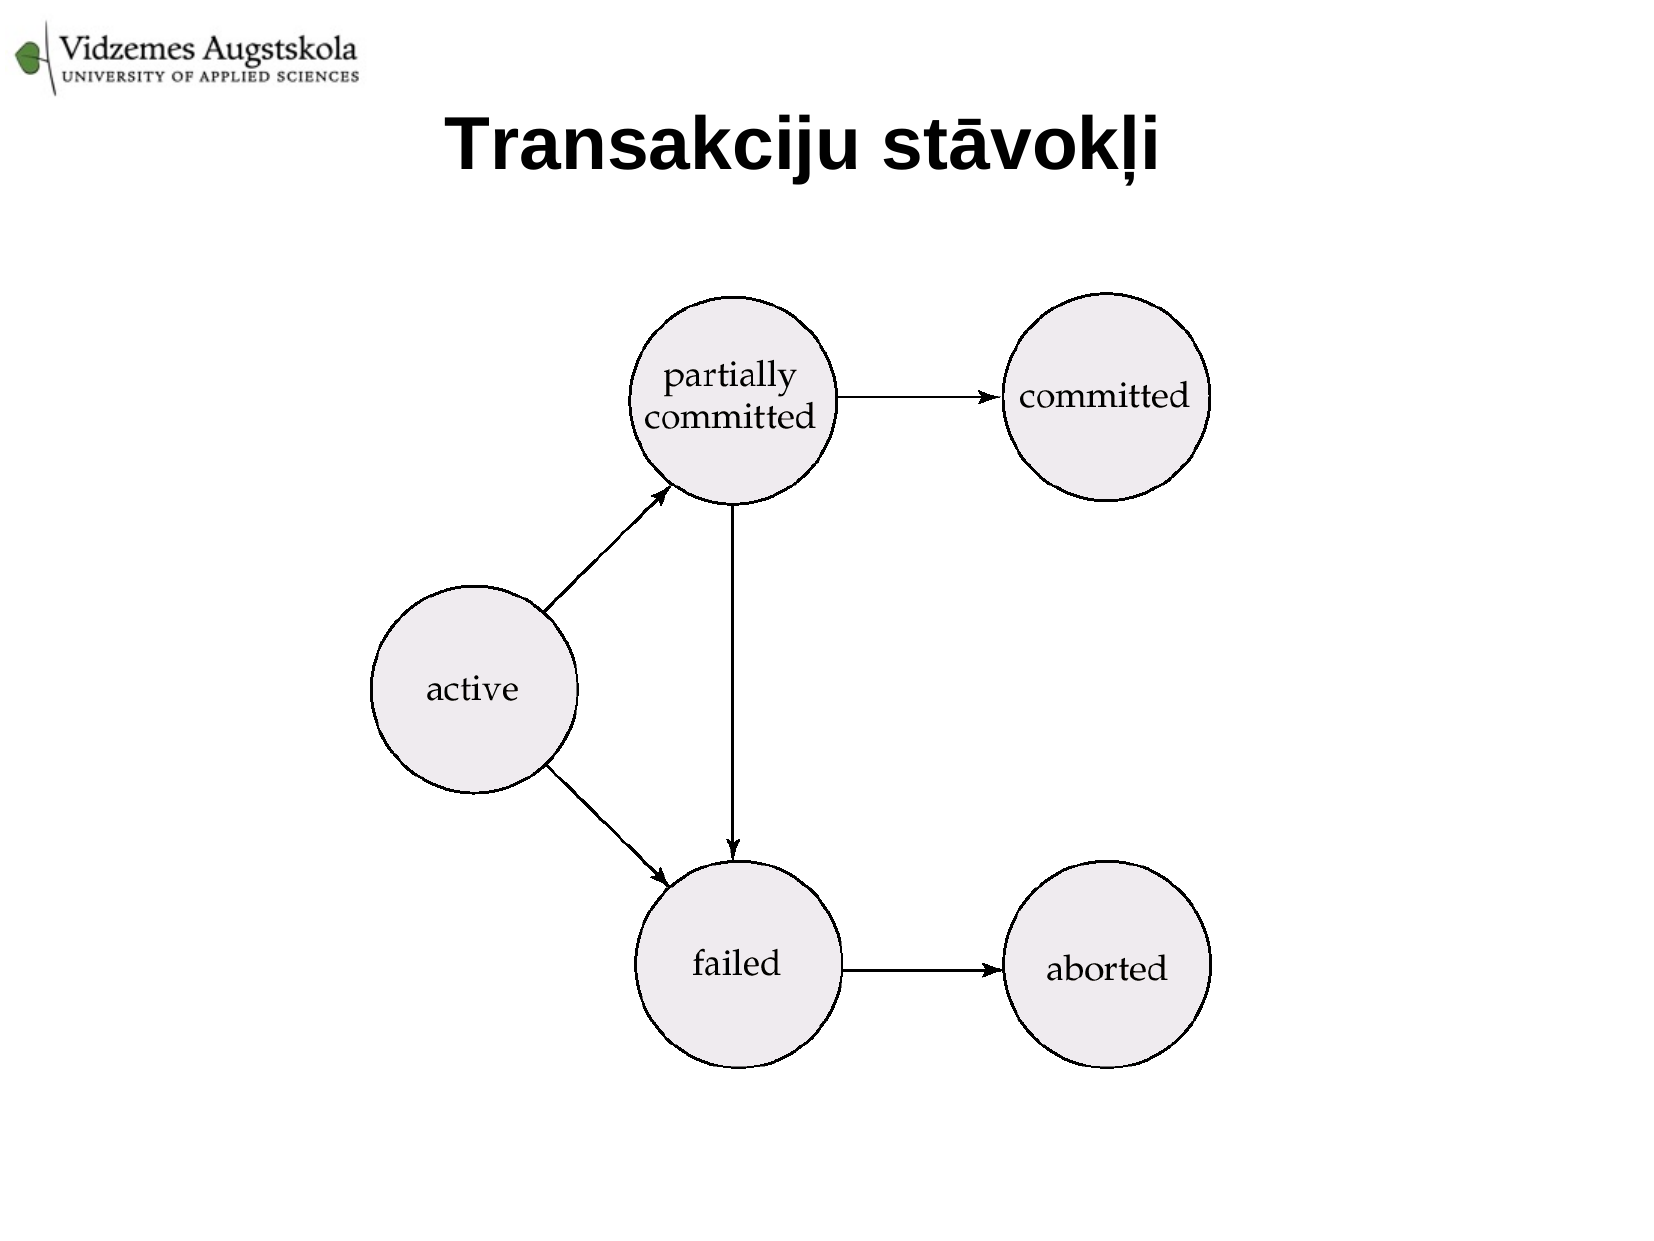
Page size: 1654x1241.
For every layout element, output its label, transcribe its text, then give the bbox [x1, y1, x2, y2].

picture [5, 2, 368, 113]
picture [360, 289, 1217, 1075]
title Transakciju stāvokļi [94, 103, 1512, 188]
